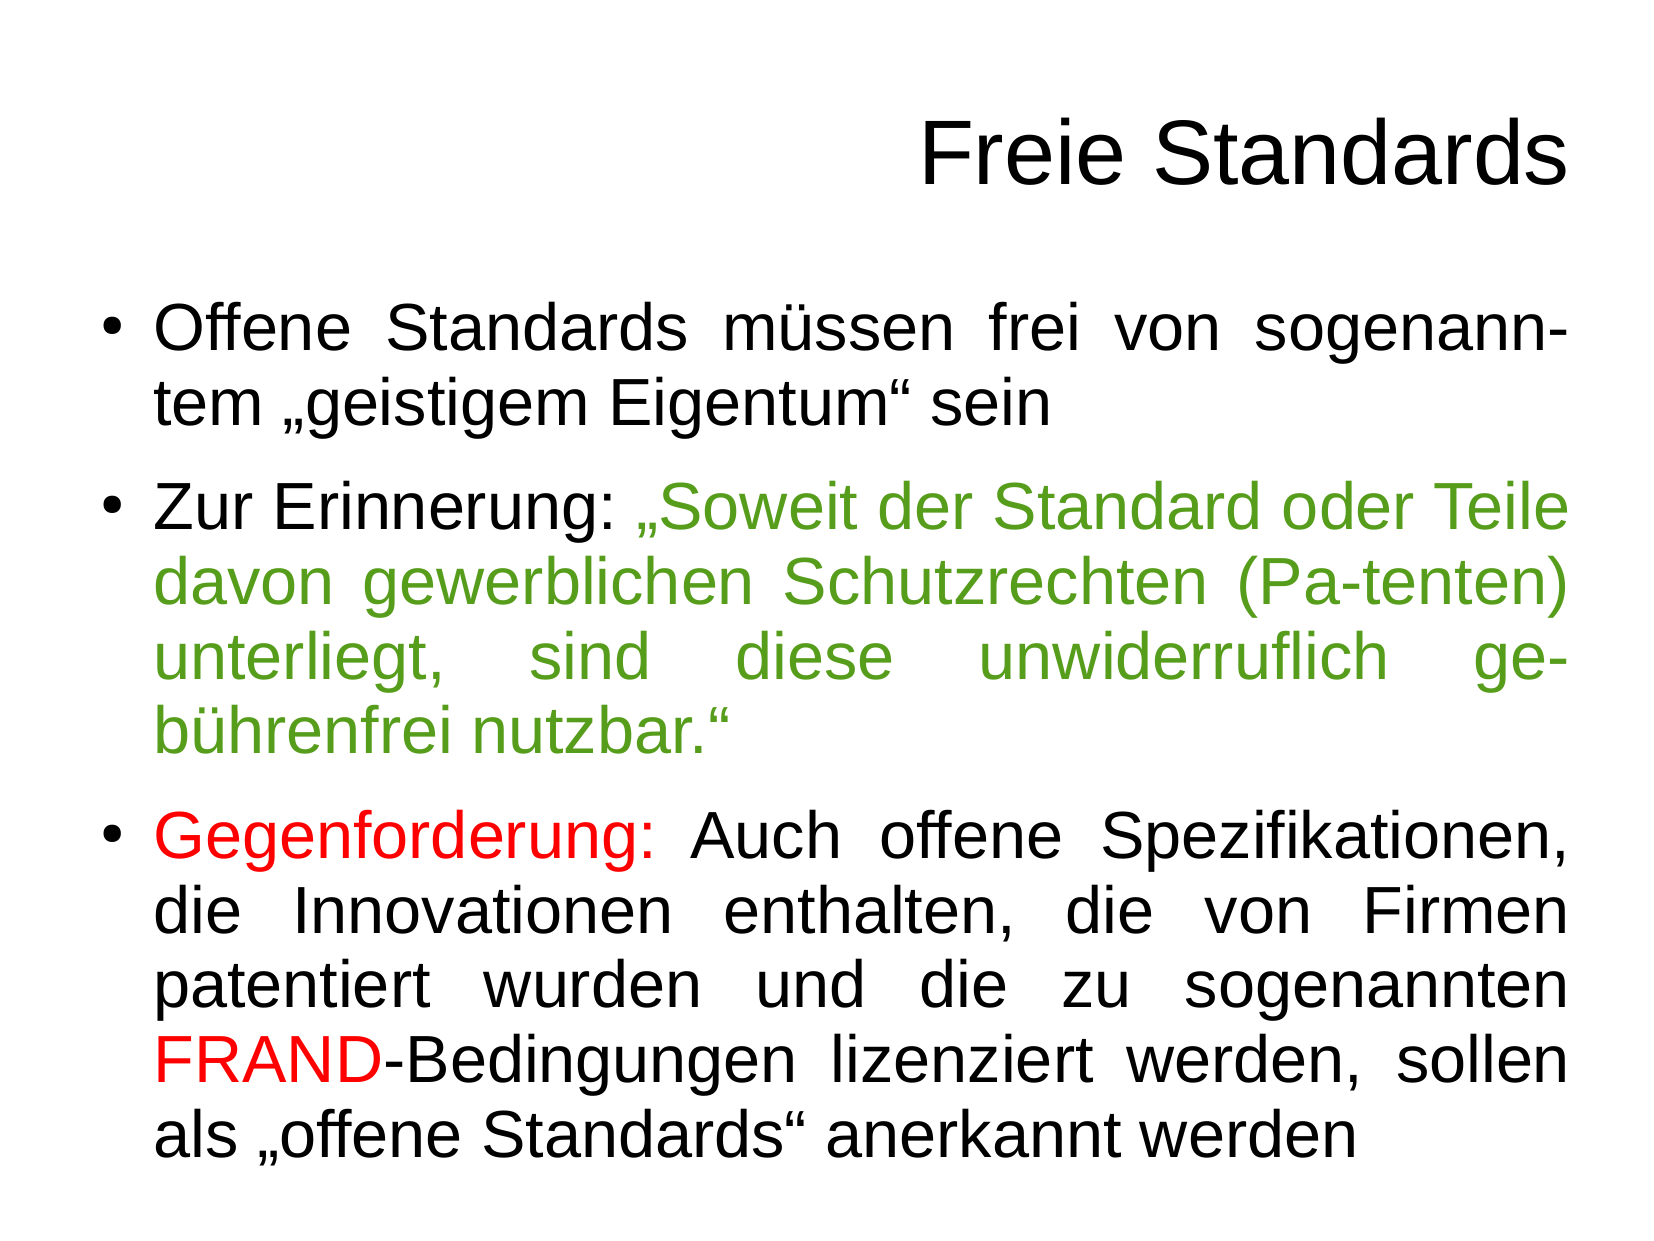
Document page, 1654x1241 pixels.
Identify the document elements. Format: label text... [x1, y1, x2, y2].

title Freie Standards [82, 56, 1571, 250]
list Offene Standards müssen frei von sogenann-tem „geistigem Eigentum“ sein Zur Erinnerung: „Soweit der Standard oder Teile davon gewerblichen Schutzrechten (Pa-tenten) unterliegt, sind diese unwiderruflich ge-bührenfrei nutzbar.“ Gegenforderung: Auch offene Spezifikationen, die Innovationen enthalten, die von Firmen patentiert wurden und die zu sogenannten FRAND-Bedingungen lizenziert werden, sollen als „offene Standards“ anerkannt werden [82, 290, 1571, 1172]
